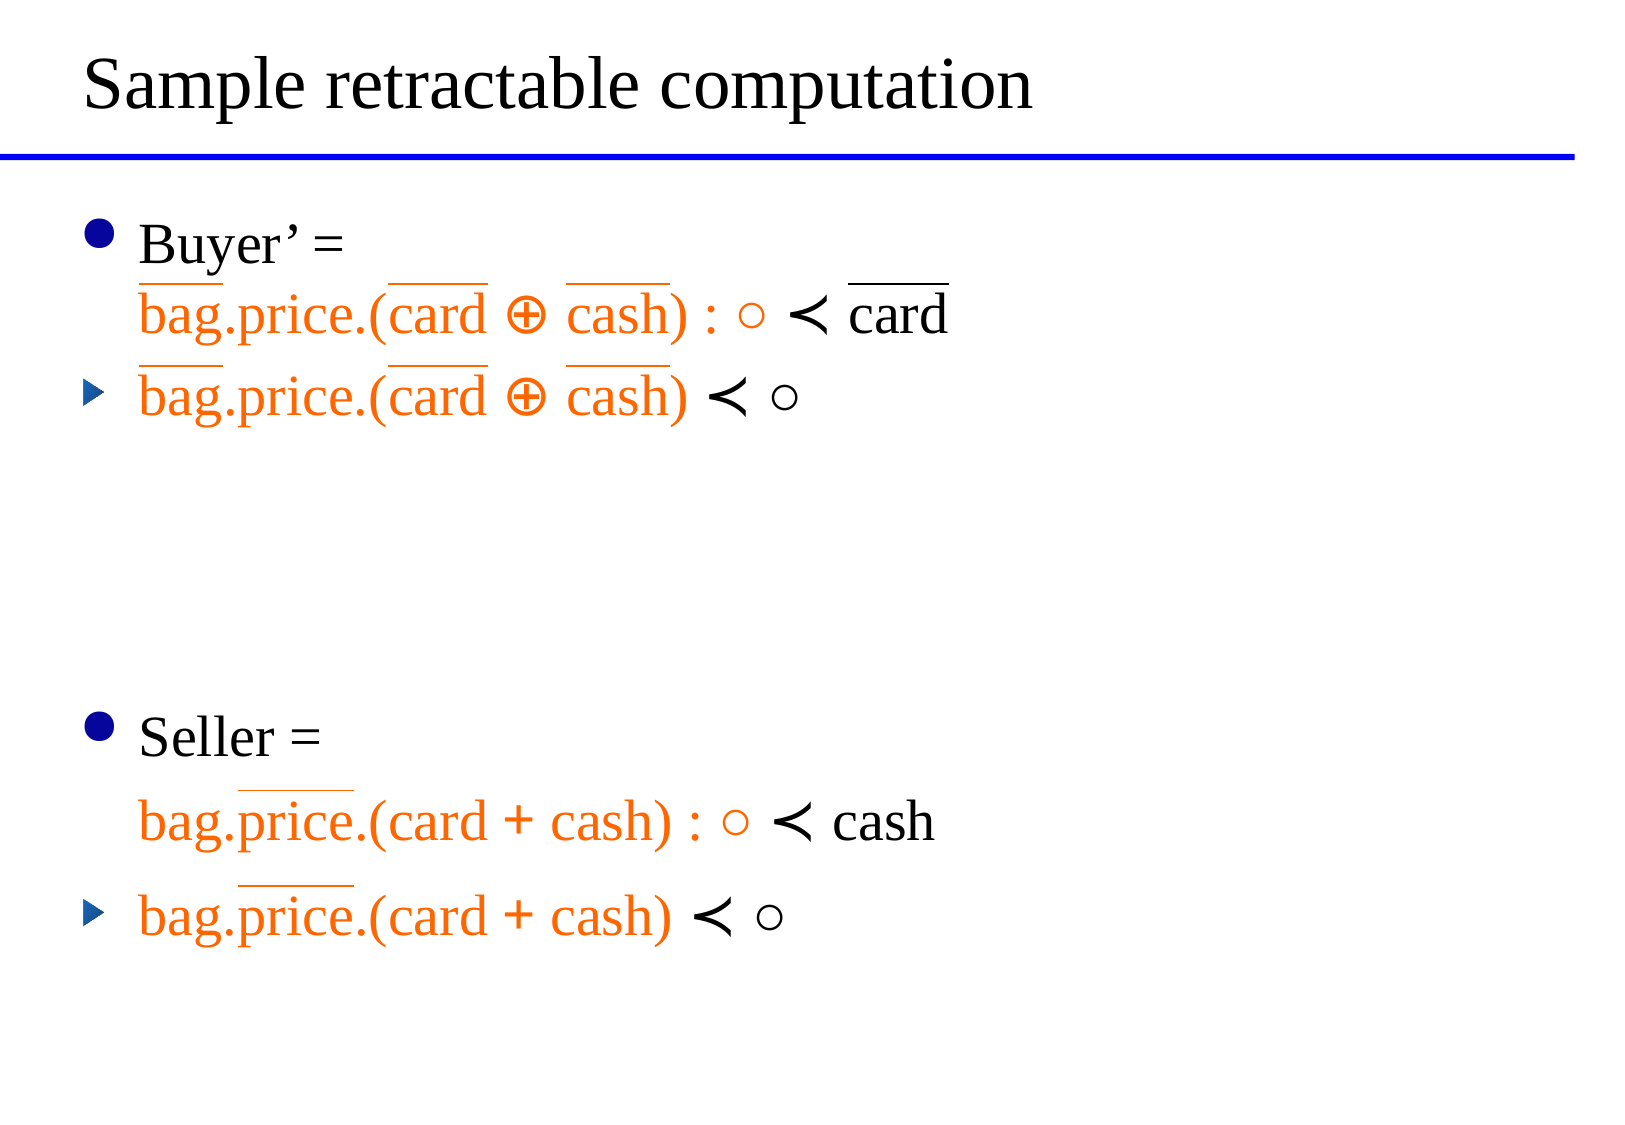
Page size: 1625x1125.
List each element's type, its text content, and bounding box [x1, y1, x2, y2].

title Sample retractable computation [67, 27, 1544, 131]
list Buyer’ = bag.price.(card ⊕ cash) : ○ ≺ card bag.price.(card ⊕ cash) ≺ ○ Seller = bag.price.(card + cash) : ○ ≺ cash bag.price.(card + cash) ≺ ○ [67, 198, 1478, 1061]
